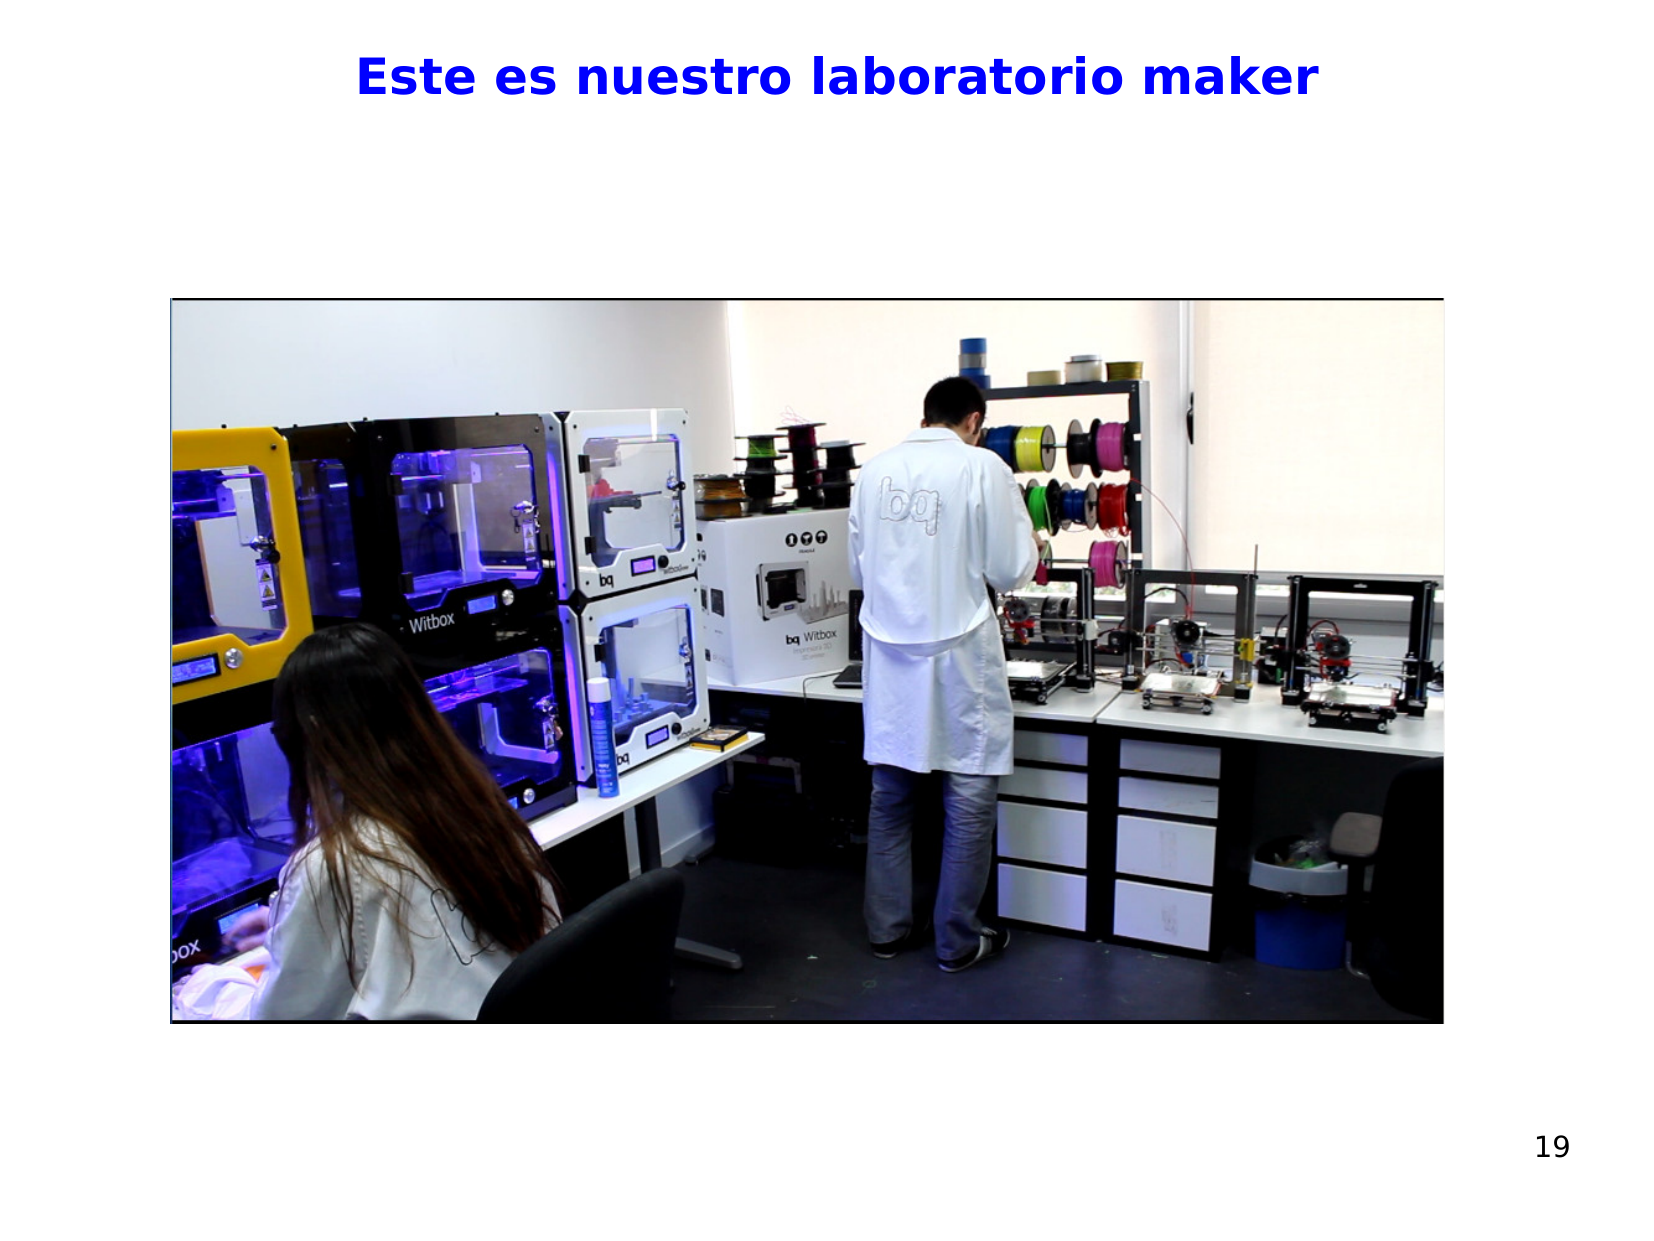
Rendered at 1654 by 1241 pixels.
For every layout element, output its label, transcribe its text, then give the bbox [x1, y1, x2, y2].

text_box Este es nuestro laboratorio maker [340, 40, 1336, 114]
picture [170, 298, 1445, 1024]
